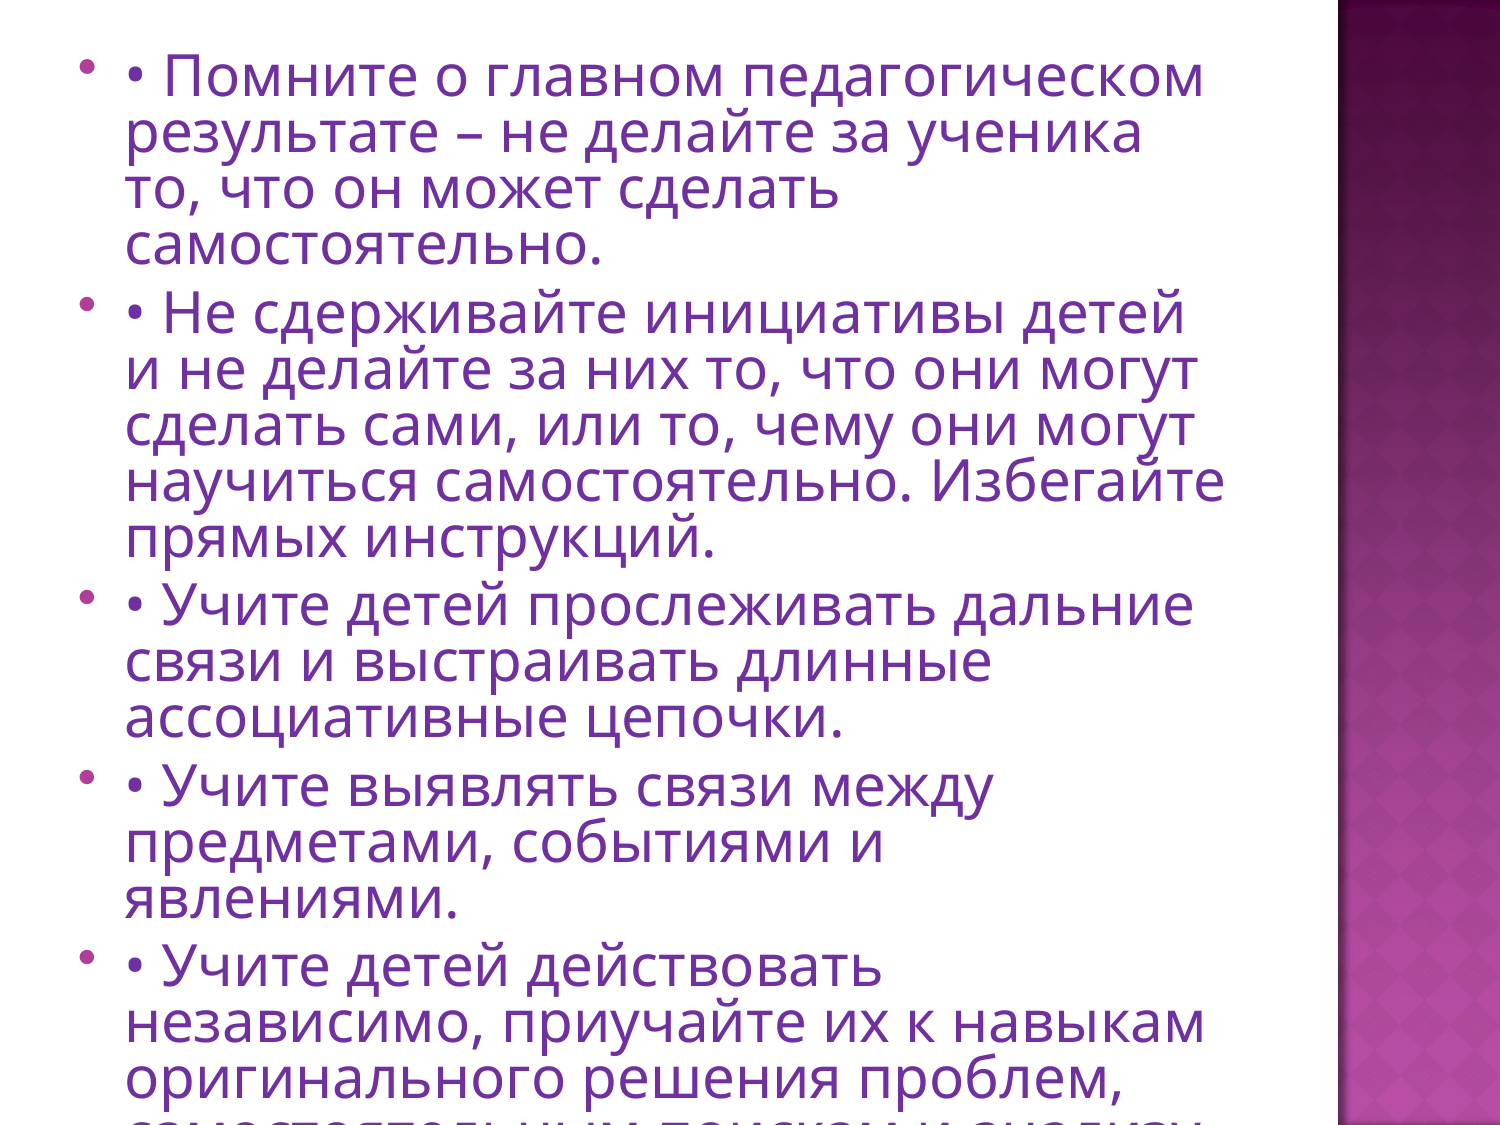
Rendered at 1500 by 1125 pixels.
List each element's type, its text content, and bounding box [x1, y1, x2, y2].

picture [1337, 0, 1500, 1125]
text_box • Помните о главном педагогическом результате – не делайте за ученика то, что он может сделать самостоятельно. • Не сдерживайте инициативы детей и не делайте за них то, что они могут сделать сами, или то, чему они могут научиться самостоятельно. Избегайте прямых инструкций. • Учите детей прослеживать дальние связи и выстраивать длинные ассоциативные цепочки. • Учите выявлять связи между предметами, событиями и явлениями. • Учите детей действовать независимо, приучайте их к навыкам оригинального решения проблем, самостоятельным поискам и анализу ситуаций. [64, 42, 1253, 1095]
